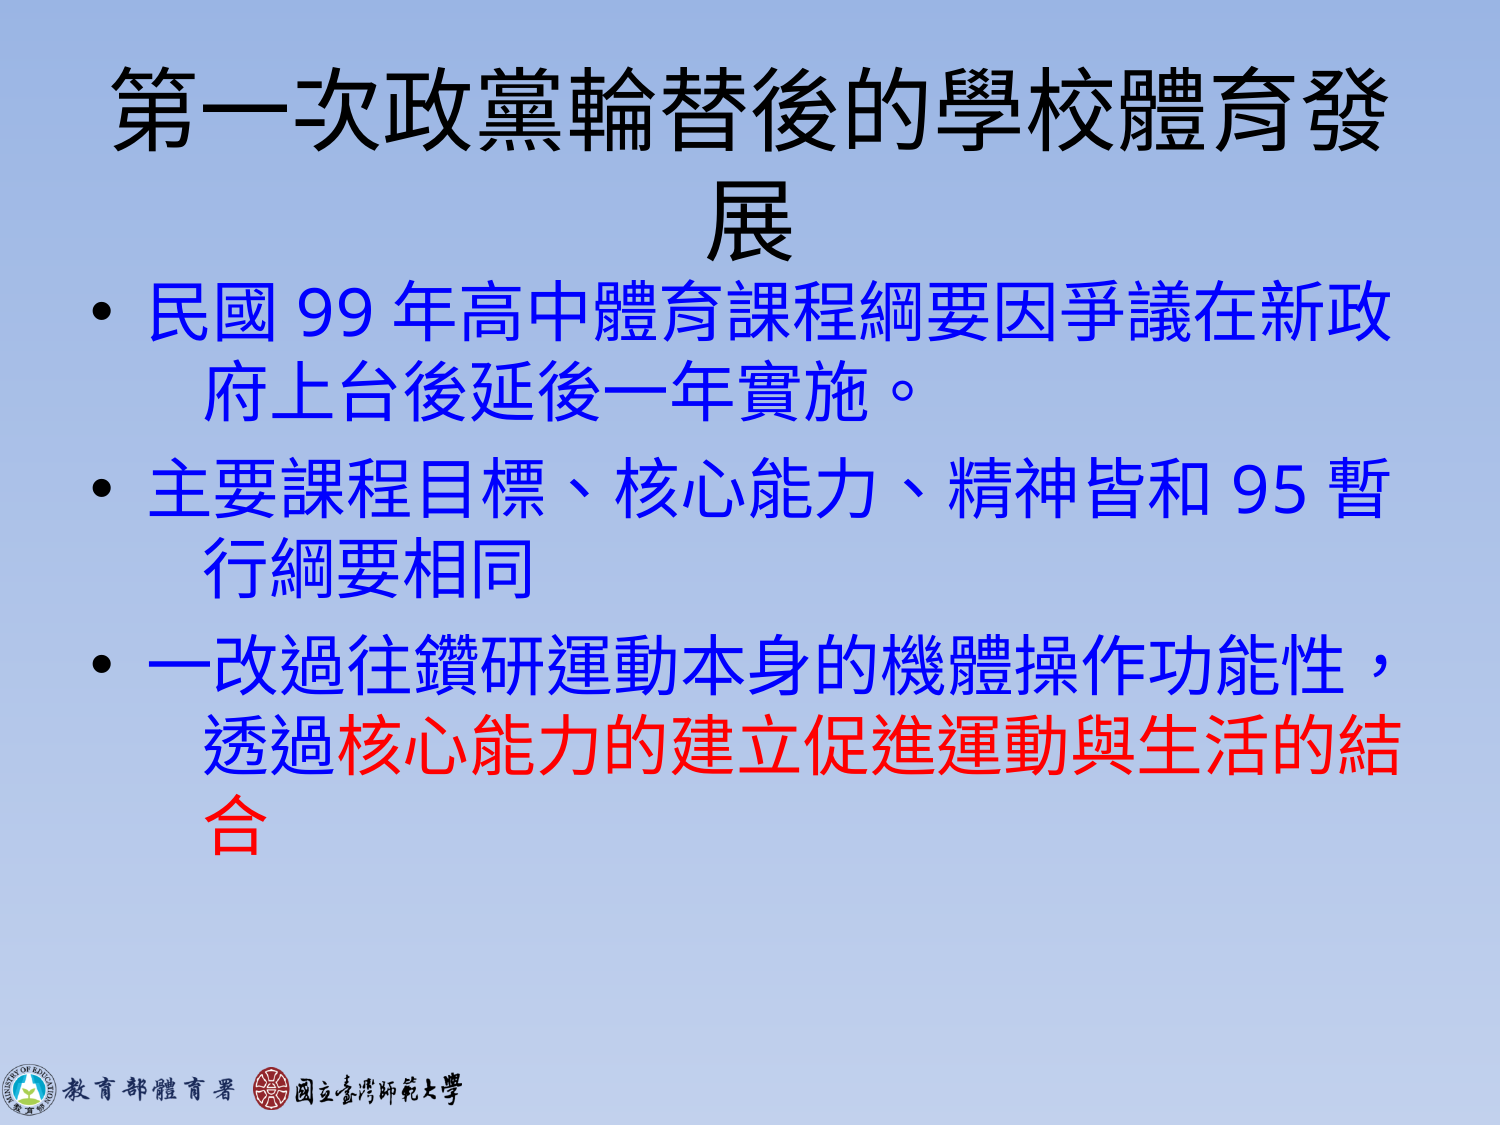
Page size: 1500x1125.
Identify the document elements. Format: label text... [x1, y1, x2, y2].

list 民國99年高中體育課程綱要因爭議在新政府上台後延後一年實施。 主要課程目標、核心能力、精神皆和95暫行綱要相同 一改過往鑽研運動本身的機體操作功能性，透過核心能力的建立促進運動與生活的結合 [75, 262, 1426, 1005]
title 第一次政黨輪替後的學校體育發展 [75, 45, 1426, 233]
